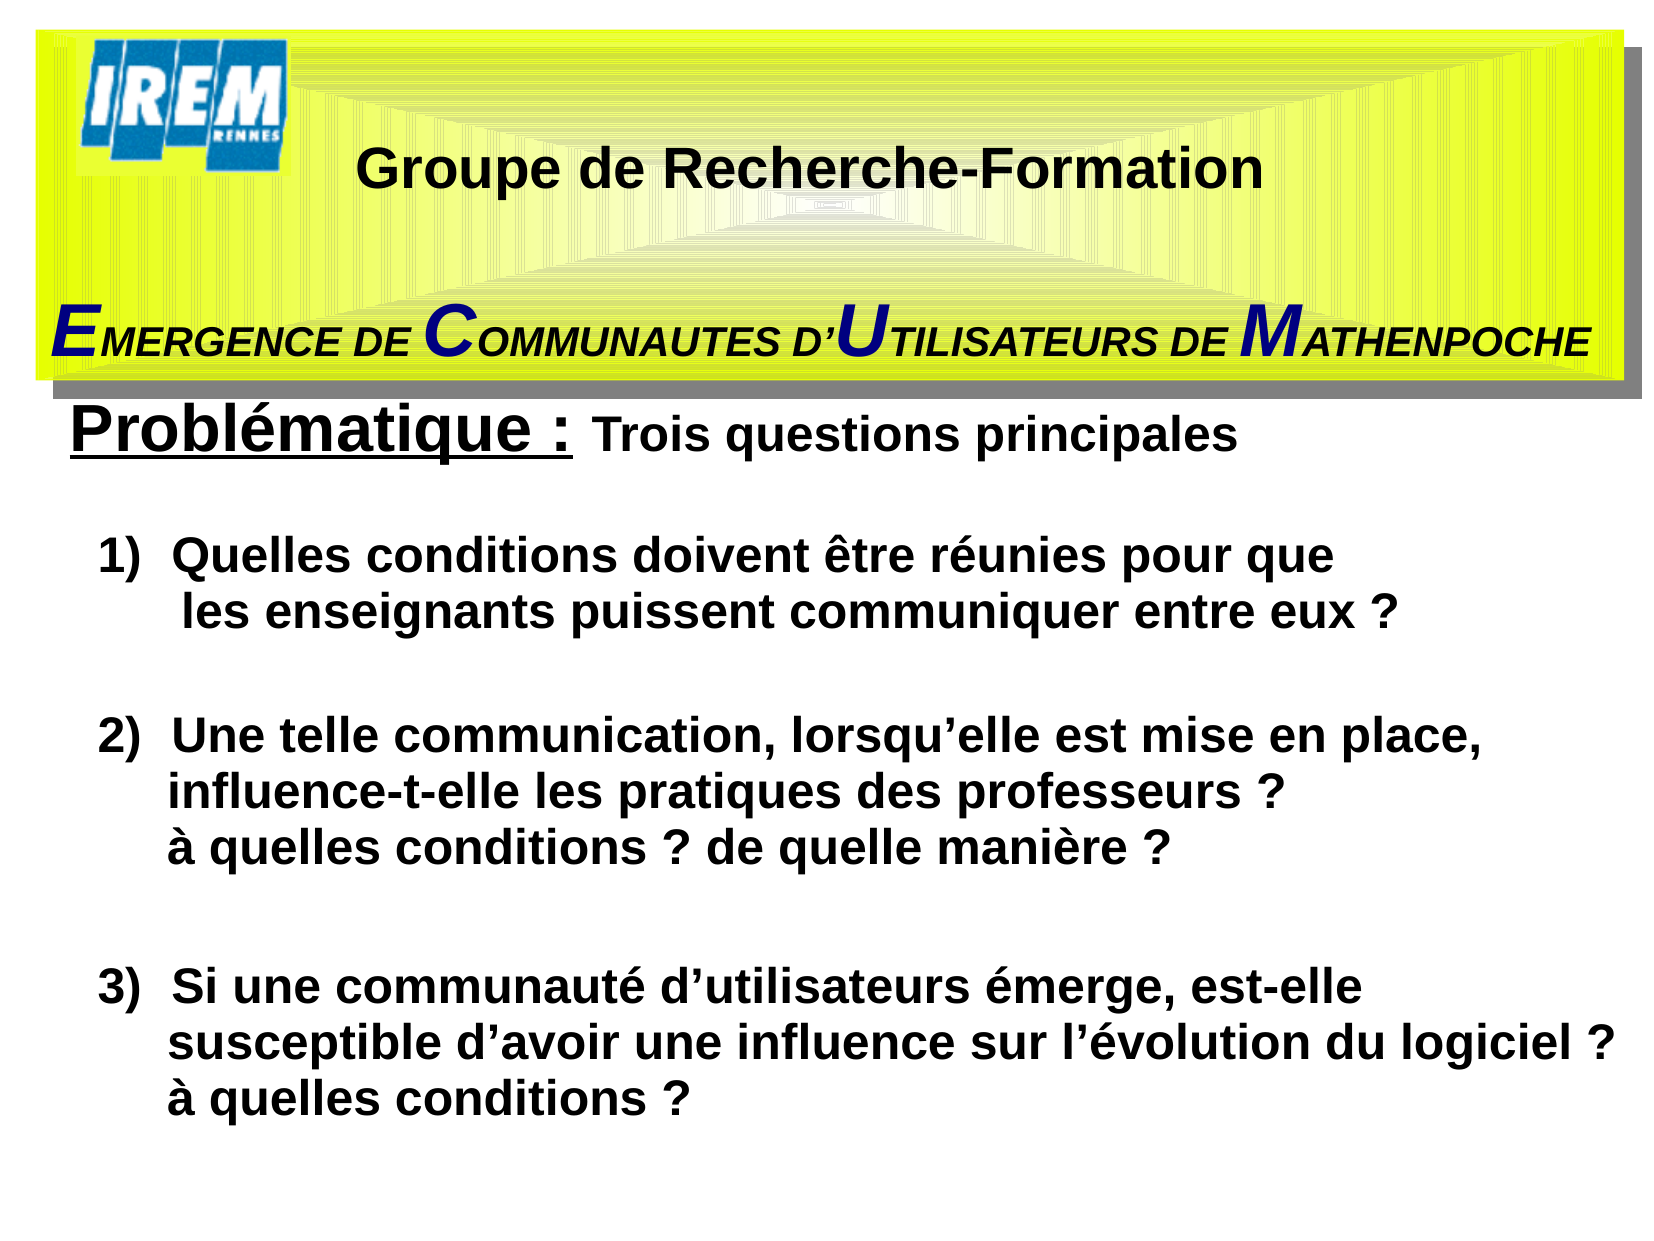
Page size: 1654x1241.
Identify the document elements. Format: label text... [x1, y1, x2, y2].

picture [76, 36, 291, 176]
text_box Problématique : Trois questions principales [17, 383, 1288, 474]
text_box 3) Si une communauté d’utilisateurs émerge, est-elle susceptible d’avoir une influence sur l’évolution du logiciel ? à quelles conditions ? [82, 950, 1654, 1137]
text_box 1) Quelles conditions doivent être réunies pour que les enseignants puissent communiquer entre eux ? [82, 519, 1625, 649]
text_box Groupe de Recherche-Formation EMERGENCE DE COMMUNAUTES D’UTILISATEURS DE MATHENPOCHE [35, 29, 1625, 297]
text_box 2) Une telle communication, lorsqu’elle est mise en place, influence-t-elle les pratiques des professeurs ? à quelles conditions ? de quelle manière ? [82, 700, 1625, 886]
